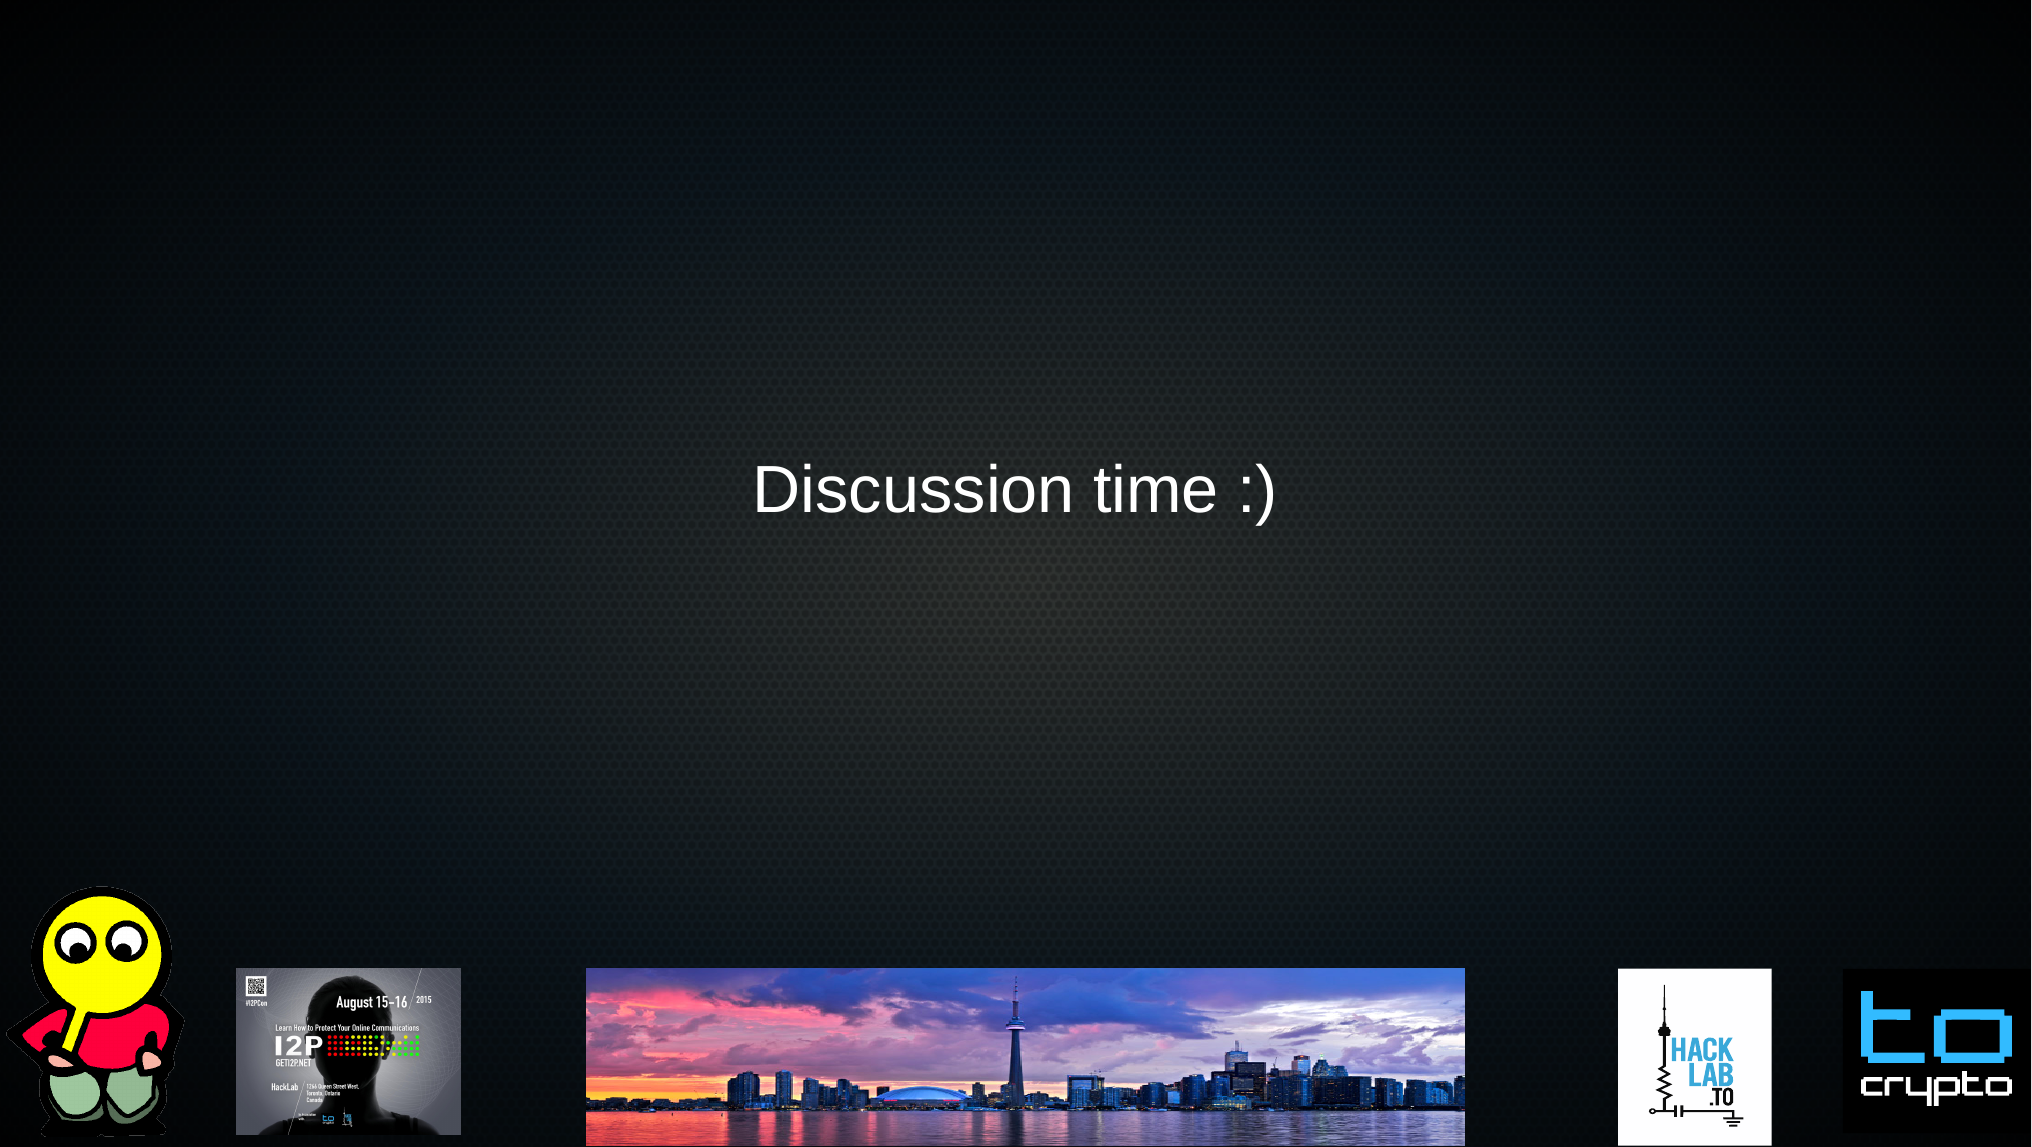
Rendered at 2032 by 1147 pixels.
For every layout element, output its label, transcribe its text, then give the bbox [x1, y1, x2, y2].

subtitle Discussion time :) [101, 45, 1930, 933]
picture [0, 0, 2032, 1147]
